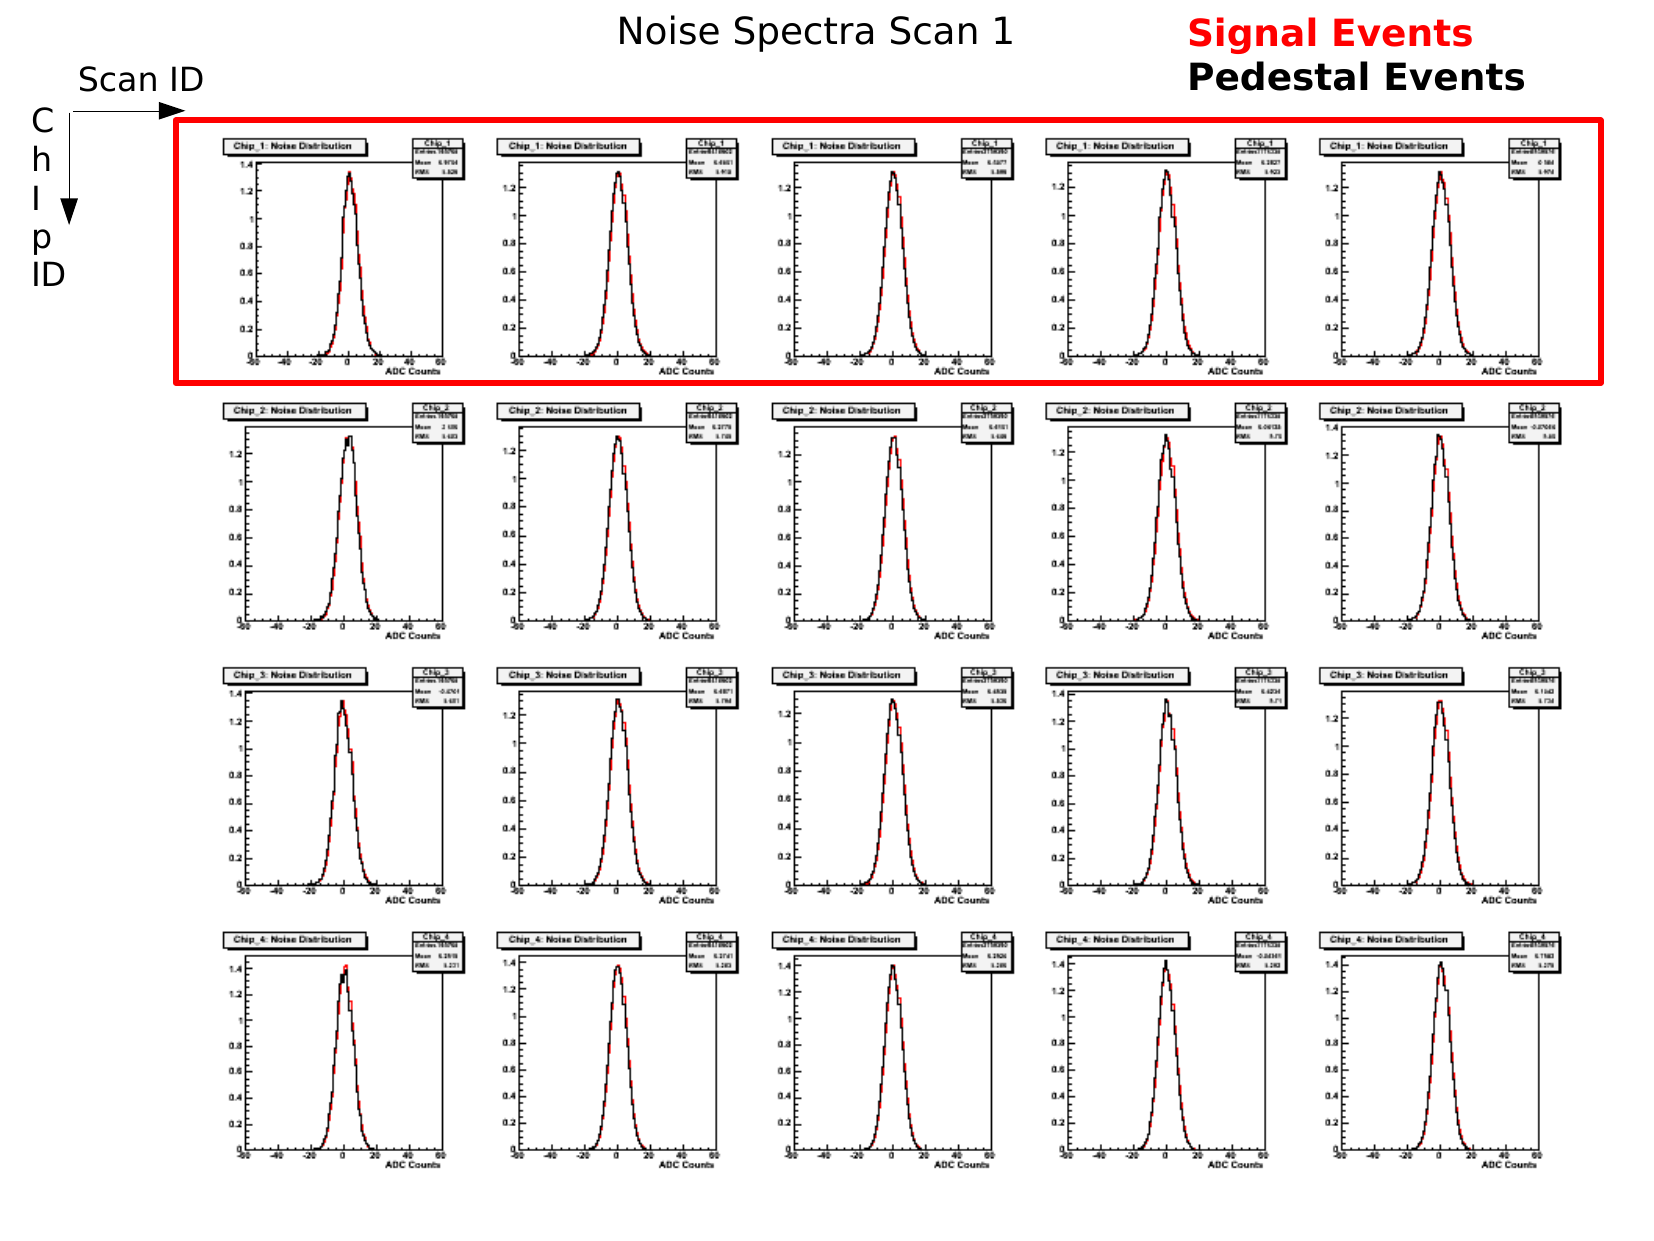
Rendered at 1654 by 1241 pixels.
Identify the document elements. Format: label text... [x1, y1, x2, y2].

text_box Signal Events Pedestal Events [1172, 4, 1623, 107]
text_box Scan ID [63, 53, 218, 107]
picture [209, 129, 1579, 380]
text_box Noise Spectra Scan 1 [601, 2, 1023, 61]
picture [209, 386, 1579, 1187]
text_box C h I p ID [16, 94, 81, 303]
